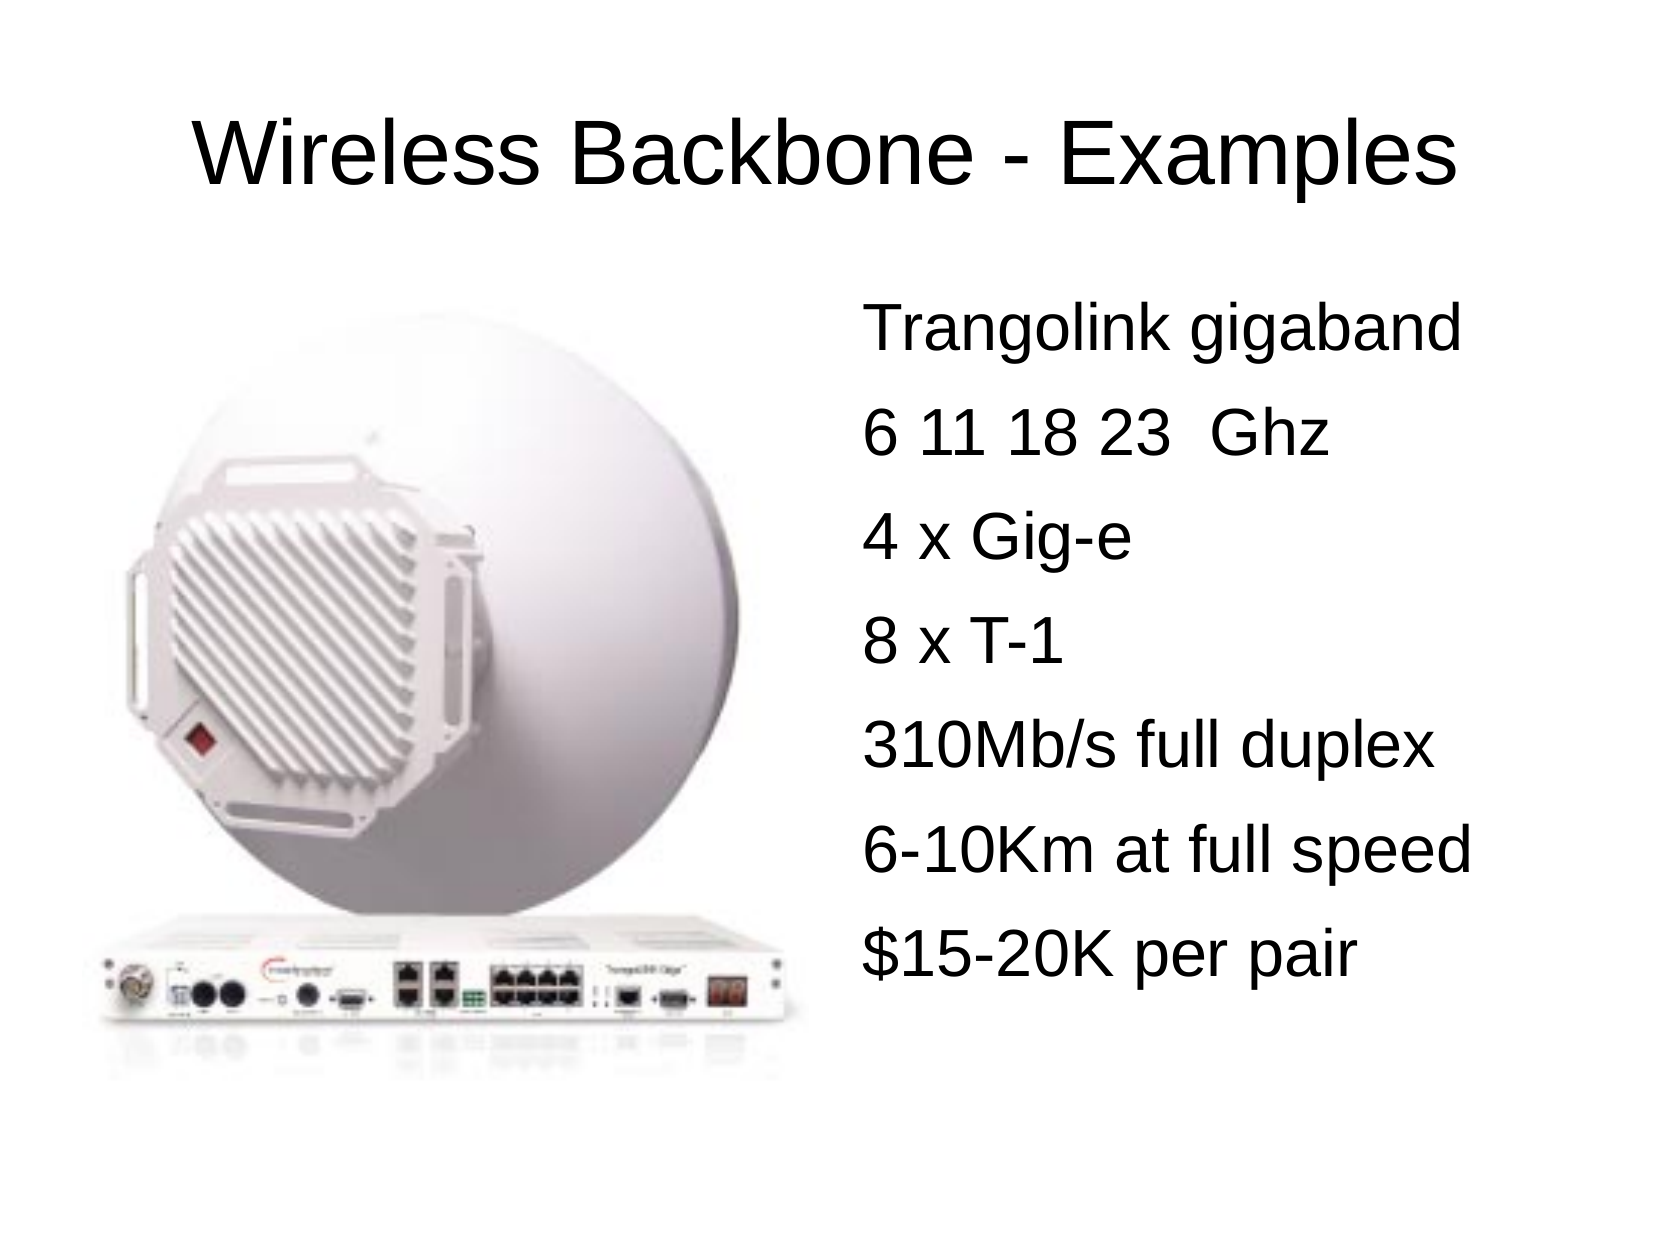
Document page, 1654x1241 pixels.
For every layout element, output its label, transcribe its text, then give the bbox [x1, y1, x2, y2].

picture [82, 305, 809, 1093]
list Trangolink gigaband 6 11 18 23 Ghz 4 x Gig-e 8 x T-1 310Mb/s full duplex 6-10Km at full speed $15-20K per pair [845, 290, 1572, 1094]
title Wireless Backbone - Examples [82, 49, 1571, 257]
